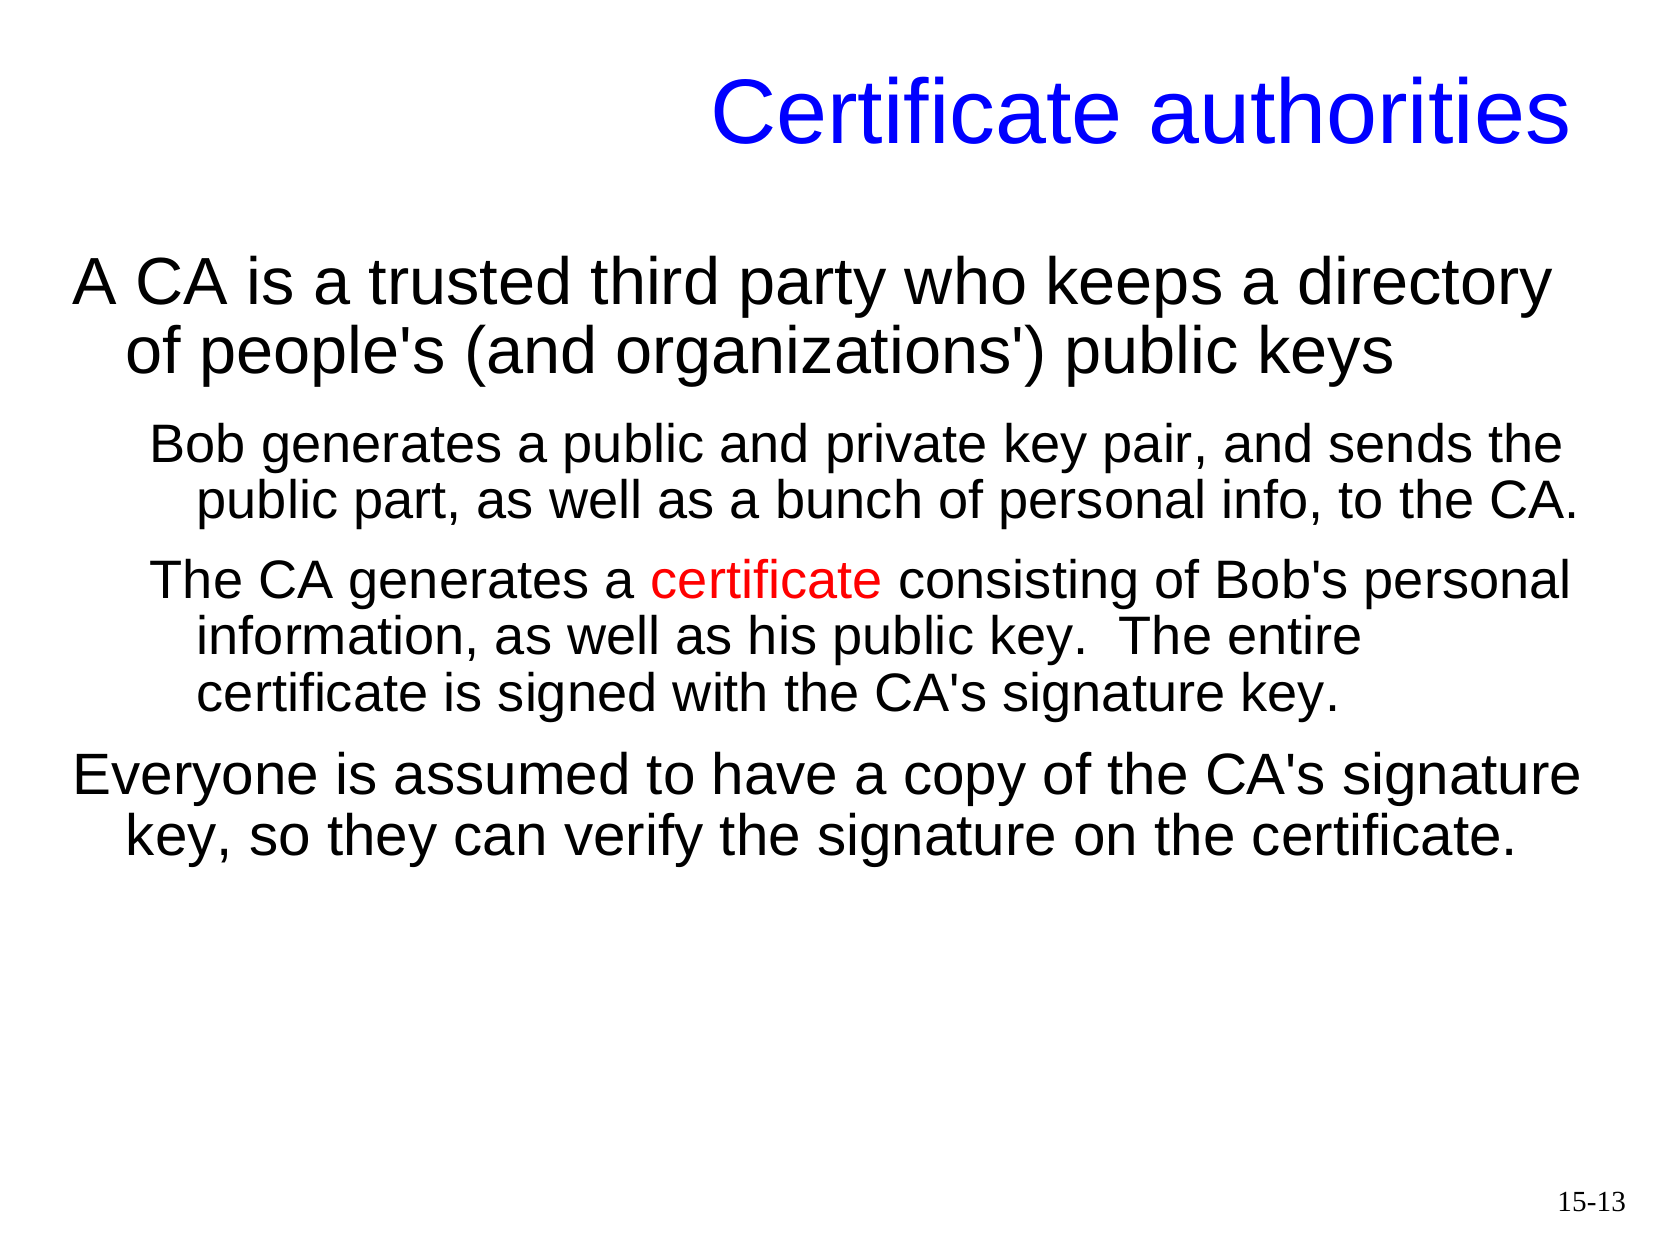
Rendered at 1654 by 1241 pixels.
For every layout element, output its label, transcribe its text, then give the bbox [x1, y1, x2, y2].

list A CA is a trusted third party who keeps a directory of people's (and organizations') public keys Bob generates a public and private key pair, and sends the public part, as well as a bunch of personal info, to the CA. The CA generates a certificate consisting of Bob's personal information, as well as his public key. The entire certificate is signed with the CA's signature key. Everyone is assumed to have a copy of the CA's signature key, so they can verify the signature on the certificate. [55, 248, 1607, 1031]
title Certificate authorities [84, 11, 1573, 219]
